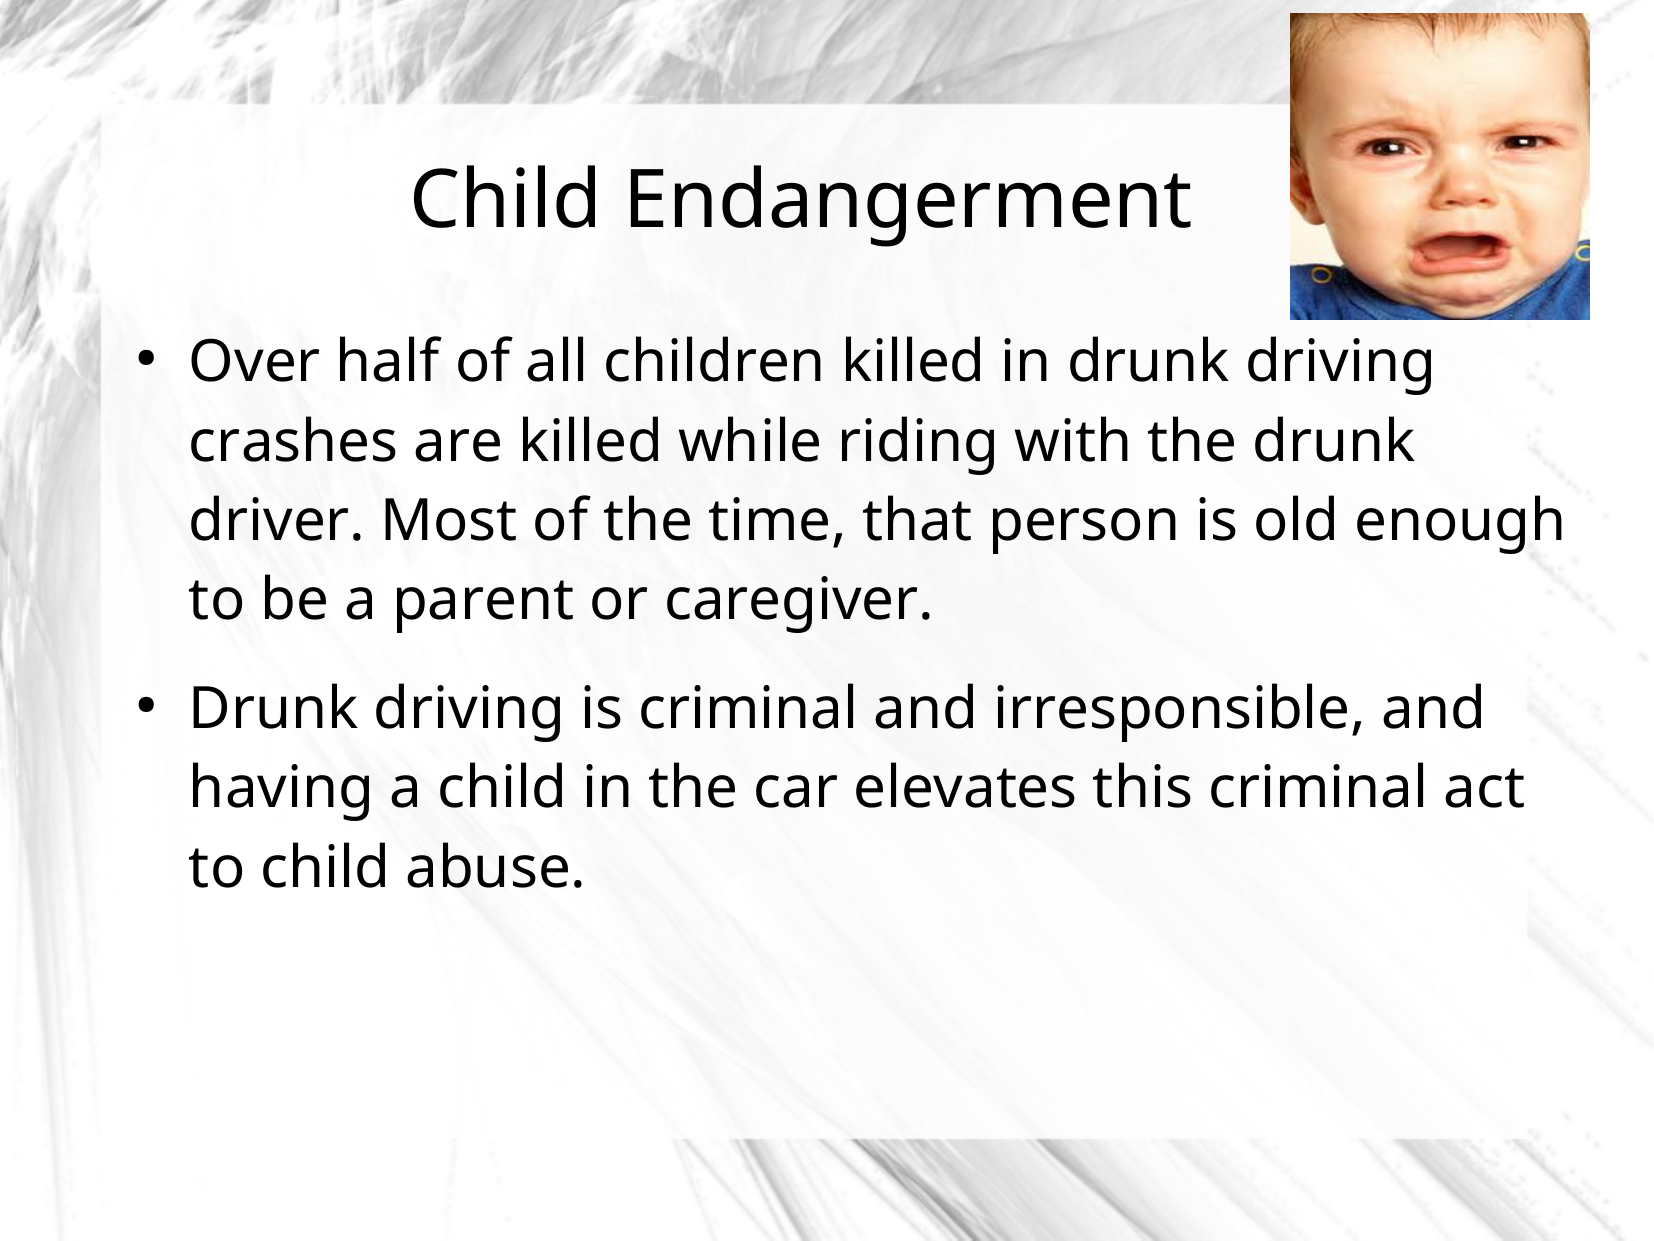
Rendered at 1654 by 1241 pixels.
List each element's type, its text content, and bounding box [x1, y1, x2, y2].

list Over half of all children killed in drunk driving crashes are killed while riding with the drunk driver. Most of the time, that person is old enough to be a parent or caregiver. Drunk driving is criminal and irresponsible, and having a child in the car elevates this criminal act to child abuse. [118, 319, 1571, 953]
picture [0, 0, 1654, 1241]
title Child Endangerment [118, 112, 1290, 281]
